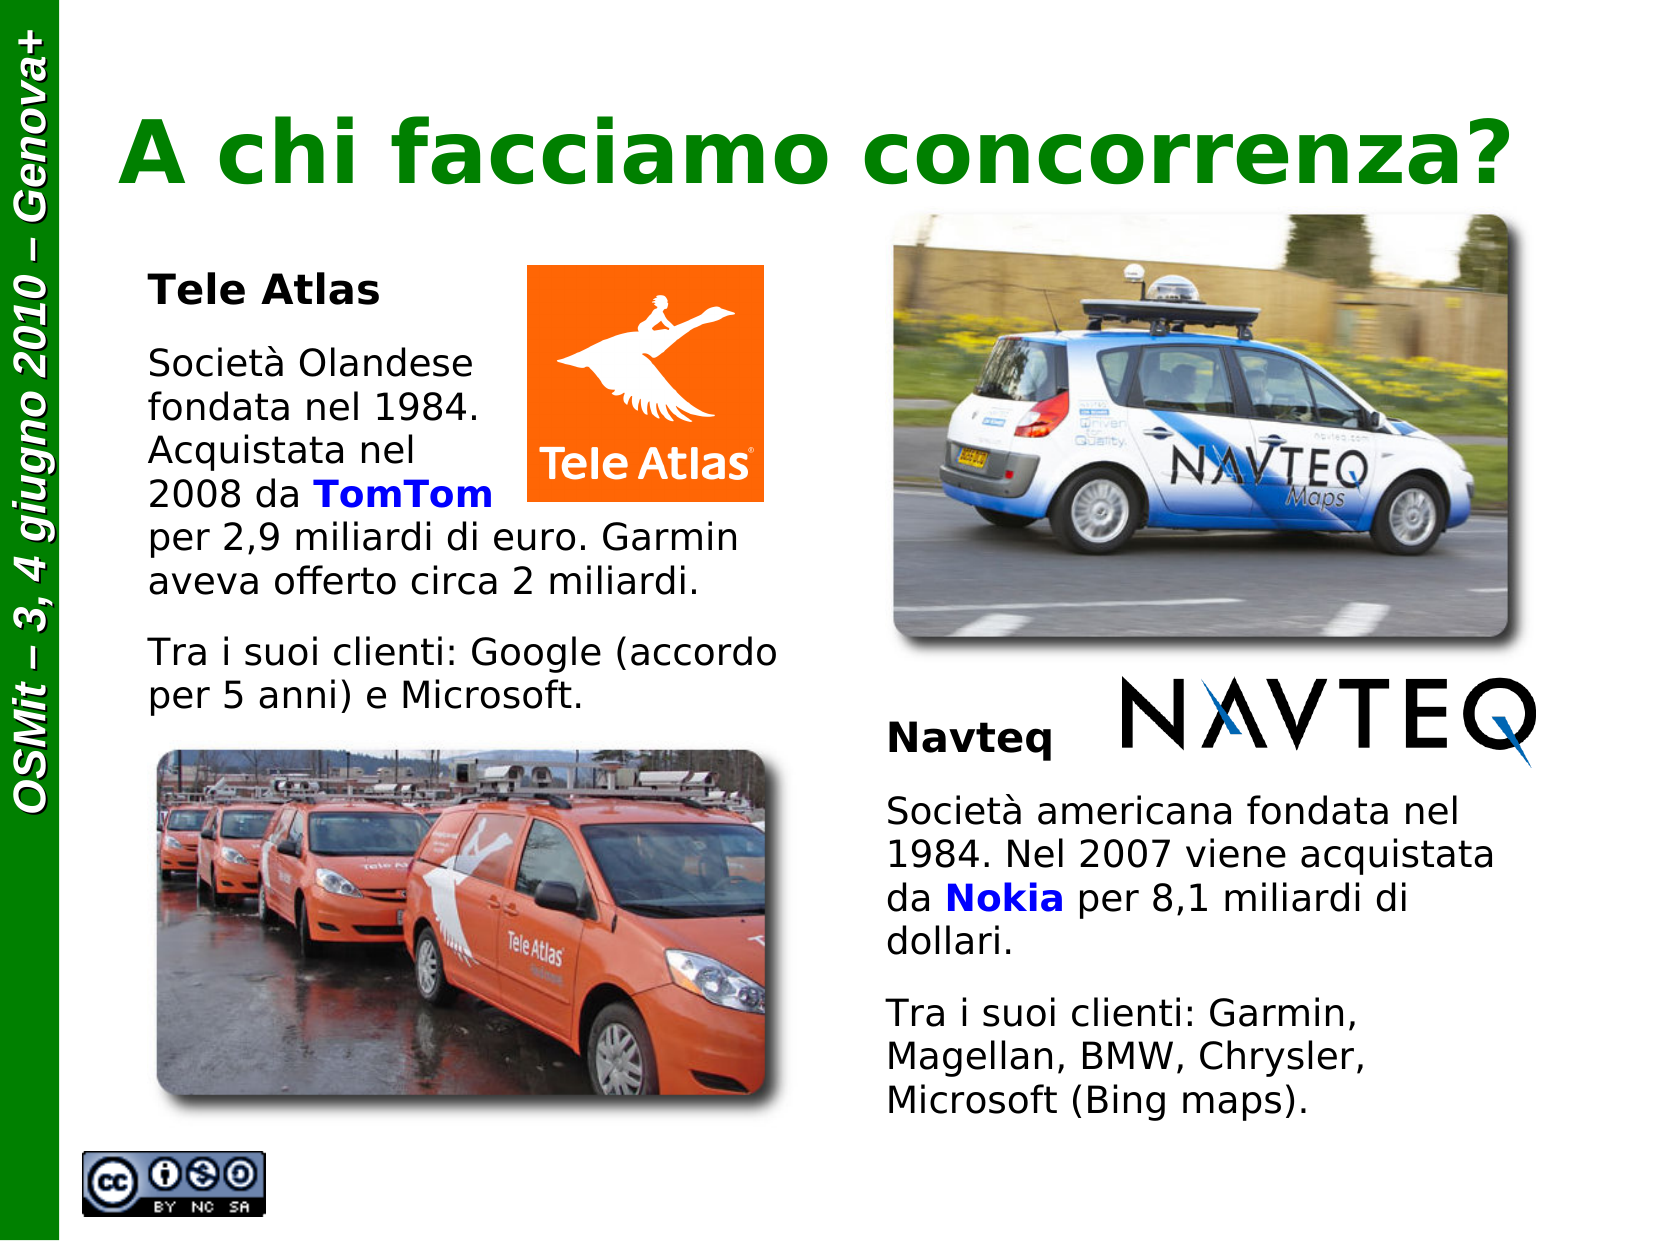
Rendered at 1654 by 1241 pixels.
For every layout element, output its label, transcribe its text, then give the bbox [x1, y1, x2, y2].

picture [1122, 676, 1536, 768]
picture [527, 265, 764, 502]
picture [147, 740, 798, 1128]
title A chi facciamo concorrenza? [118, 56, 1565, 249]
picture [885, 206, 1536, 665]
list Tele Atlas Società Olandese fondata nel 1984. Acquistata nel 2008 da TomTom per 2,9 miliardi di euro. Garmin aveva offerto circa 2 miliardi. Tra i suoi clienti: Google (accordo per 5 anni) e Microsoft. [147, 265, 798, 718]
picture [82, 1151, 266, 1217]
list Navteq Società americana fondata nel 1984. Nel 2007 viene acquistata da Nokia per 8,1 miliardi di dollari. Tra i suoi clienti: Garmin, Magellan, BMW, Chrysler, Microsoft (Bing maps). [885, 713, 1536, 1123]
